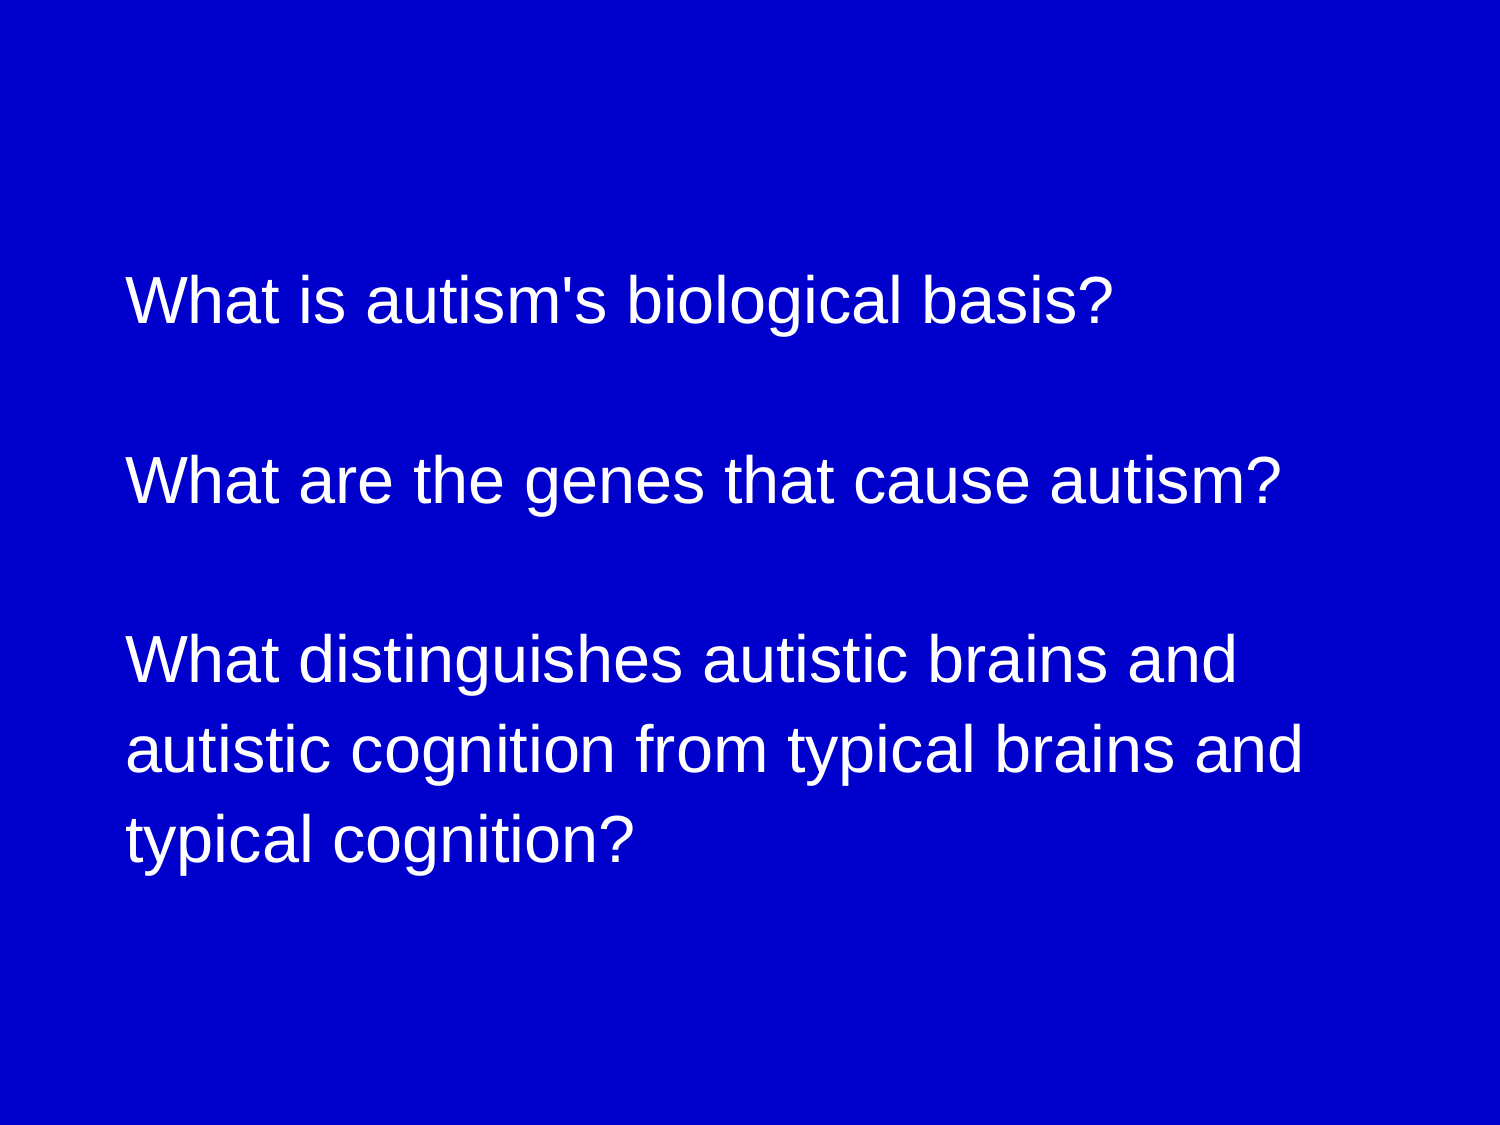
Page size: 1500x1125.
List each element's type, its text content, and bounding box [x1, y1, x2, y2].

title What is autism's biological basis? What are the genes that cause autism? What distinguishes autistic brains and autistic cognition from typical brains and typical cognition? [110, 0, 1361, 1125]
